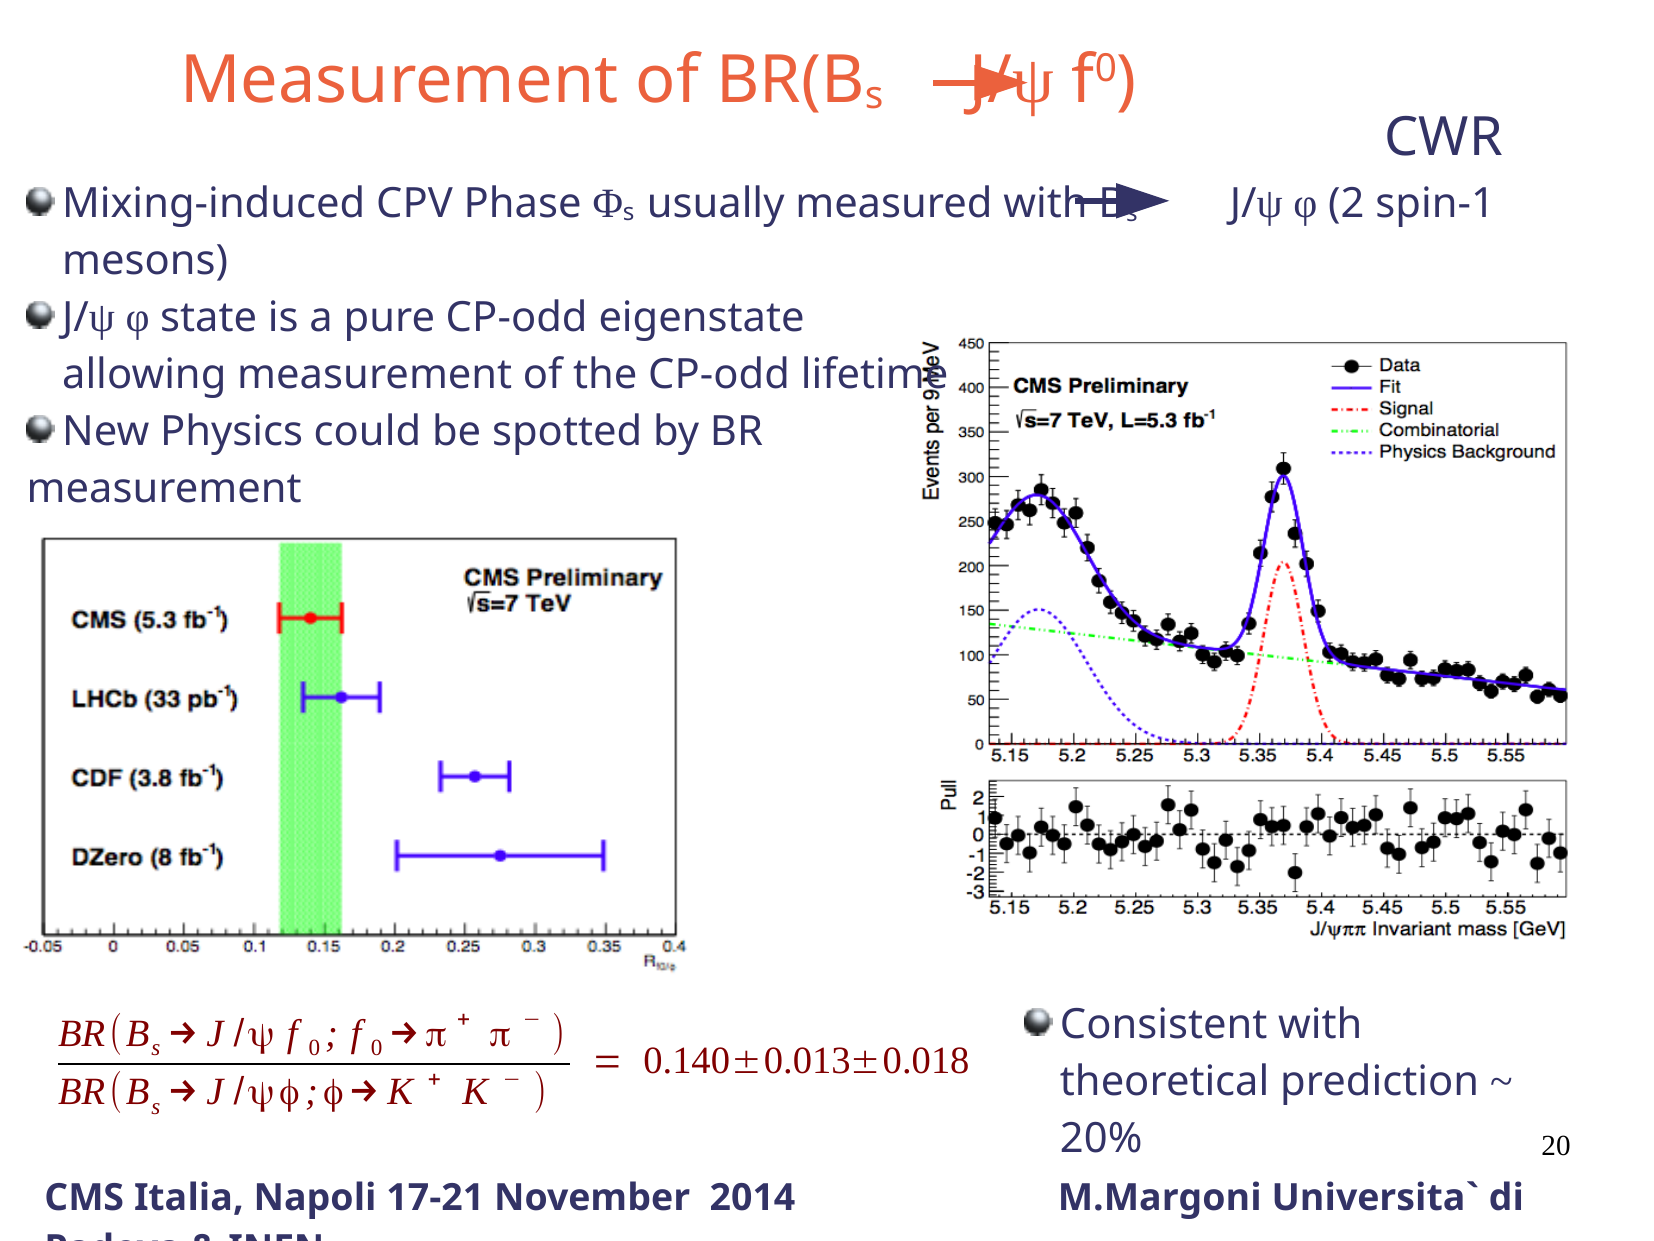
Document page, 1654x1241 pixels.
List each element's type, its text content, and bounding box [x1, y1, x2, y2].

picture [897, 510, 1619, 957]
text_box Consistent with theoretical prediction ~ 20% [1009, 986, 1595, 1131]
text_box CWR [1370, 90, 1654, 165]
text_box CMS Italia, Napoli 17-21 November 2014 M.Margoni Universita` di Padova & INFN [29, 1163, 1625, 1237]
text_box Mixing-induced CPV Phase Φs usually measured with Bs J/ψ φ (2 spin-1 mesons) J/ψ φ state is a pure CP-odd eigenstate allowing measurement of the CP-odd lifetime New Physics could be spotted by BR measurement [11, 165, 1654, 510]
picture [0, 507, 739, 989]
text_box Measurement of BR(Bs J/ψ f0) [17, 23, 1654, 154]
chart [47, 1006, 978, 1120]
